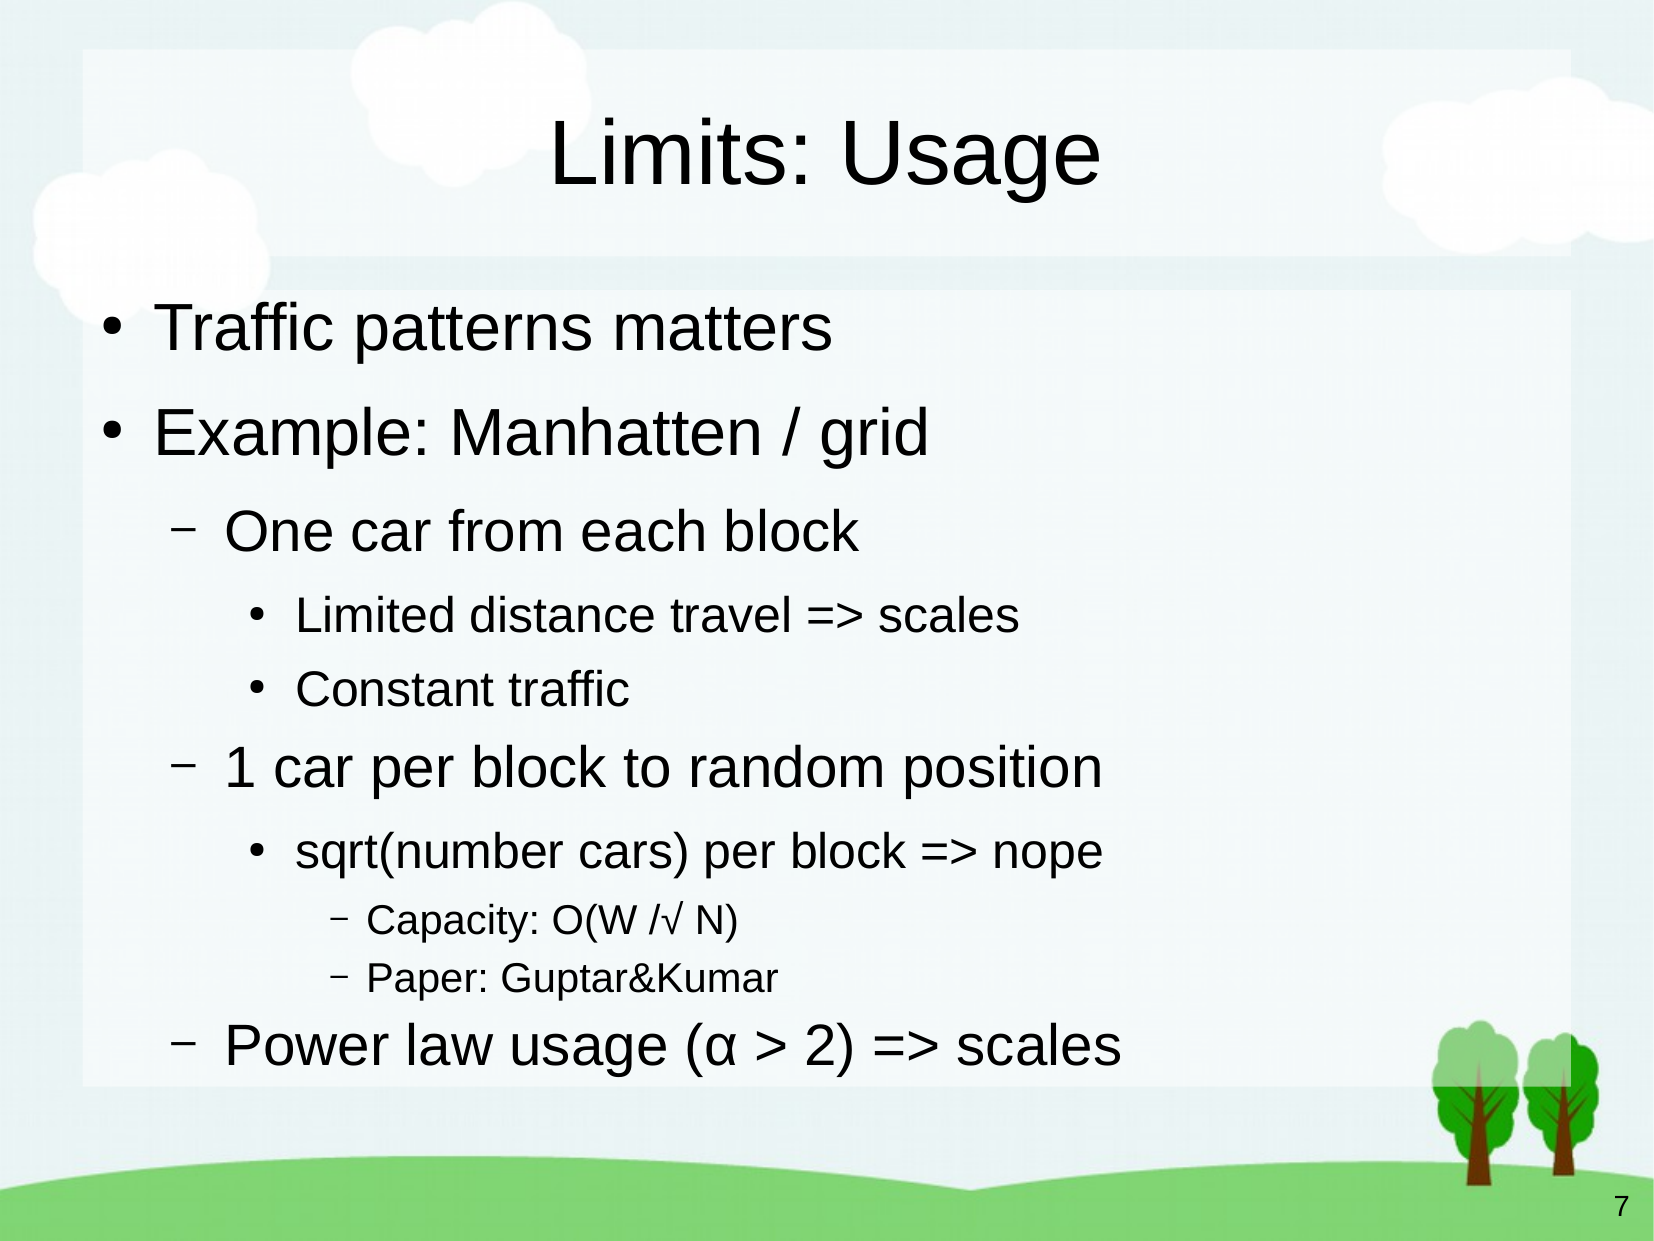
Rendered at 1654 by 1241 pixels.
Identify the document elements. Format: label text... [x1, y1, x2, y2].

list Traffic patterns matters Example: Manhatten / grid One car from each block Limited distance travel => scales Constant traffic 1 car per block to random position sqrt(number cars) per block => nope Capacity: O(W /√ N) Paper: Guptar&Kumar Power law usage (α > 2) => scales [82, 290, 1571, 1087]
picture [0, 0, 1654, 1241]
title Limits: Usage [82, 49, 1571, 257]
